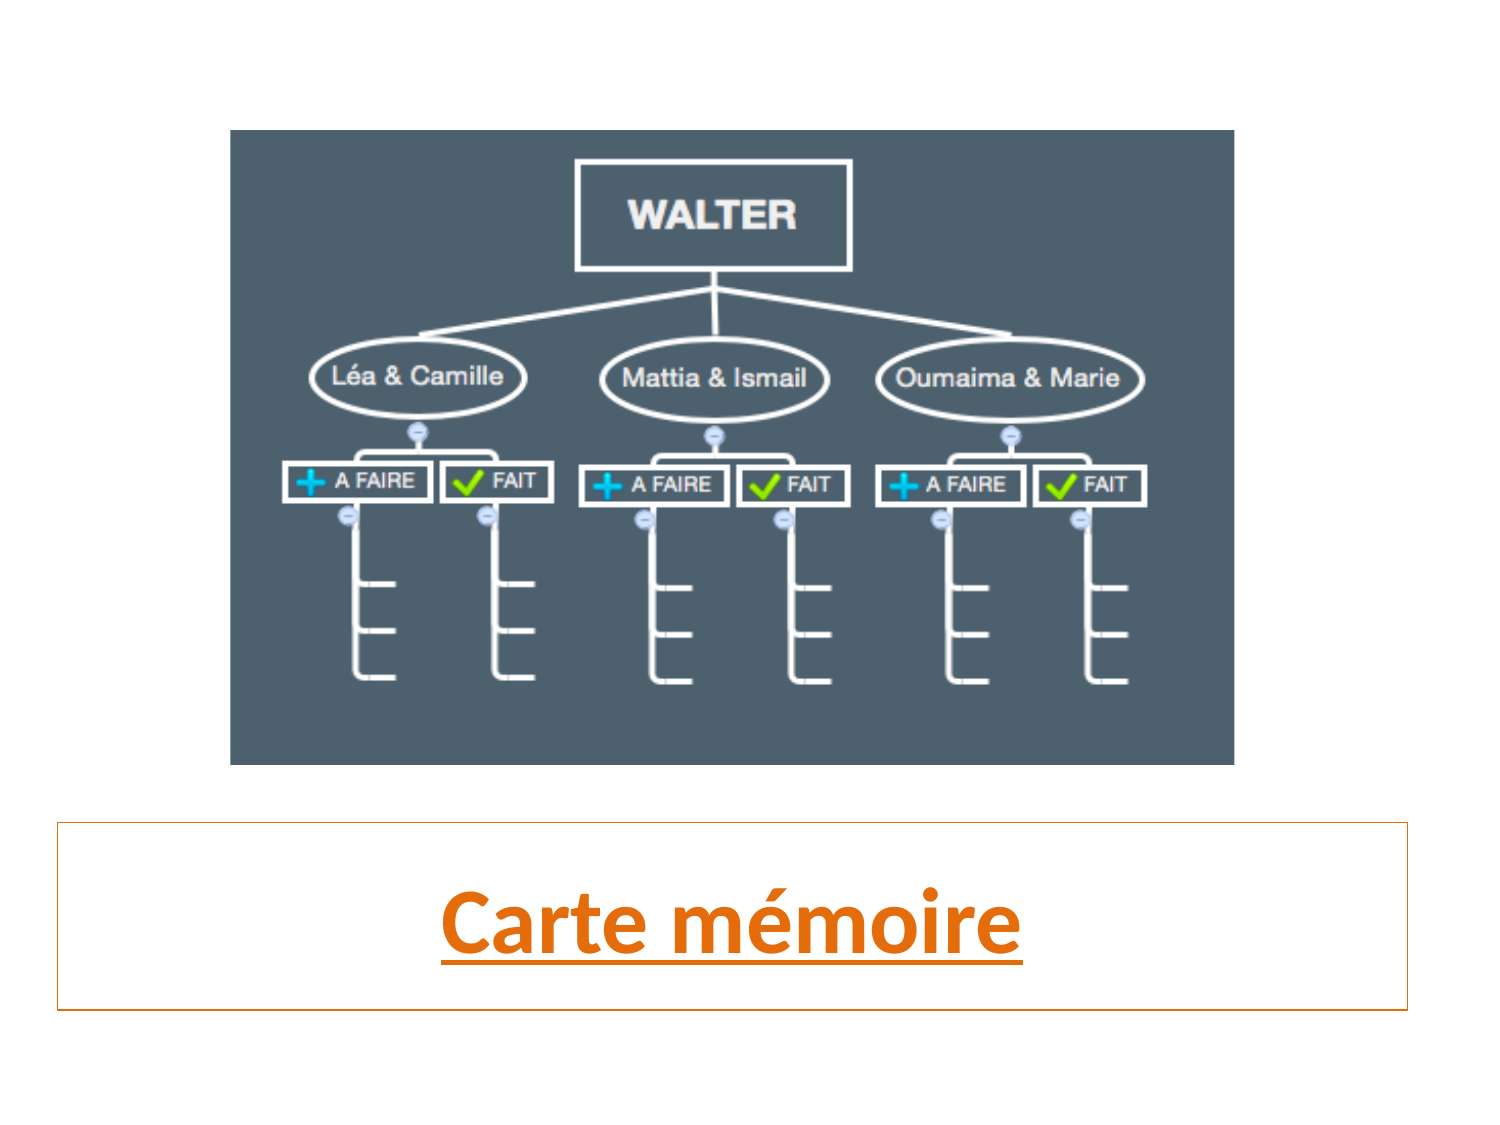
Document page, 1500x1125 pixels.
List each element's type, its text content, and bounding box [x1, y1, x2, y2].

picture [230, 130, 1235, 765]
title Carte mémoire [57, 822, 1408, 1010]
